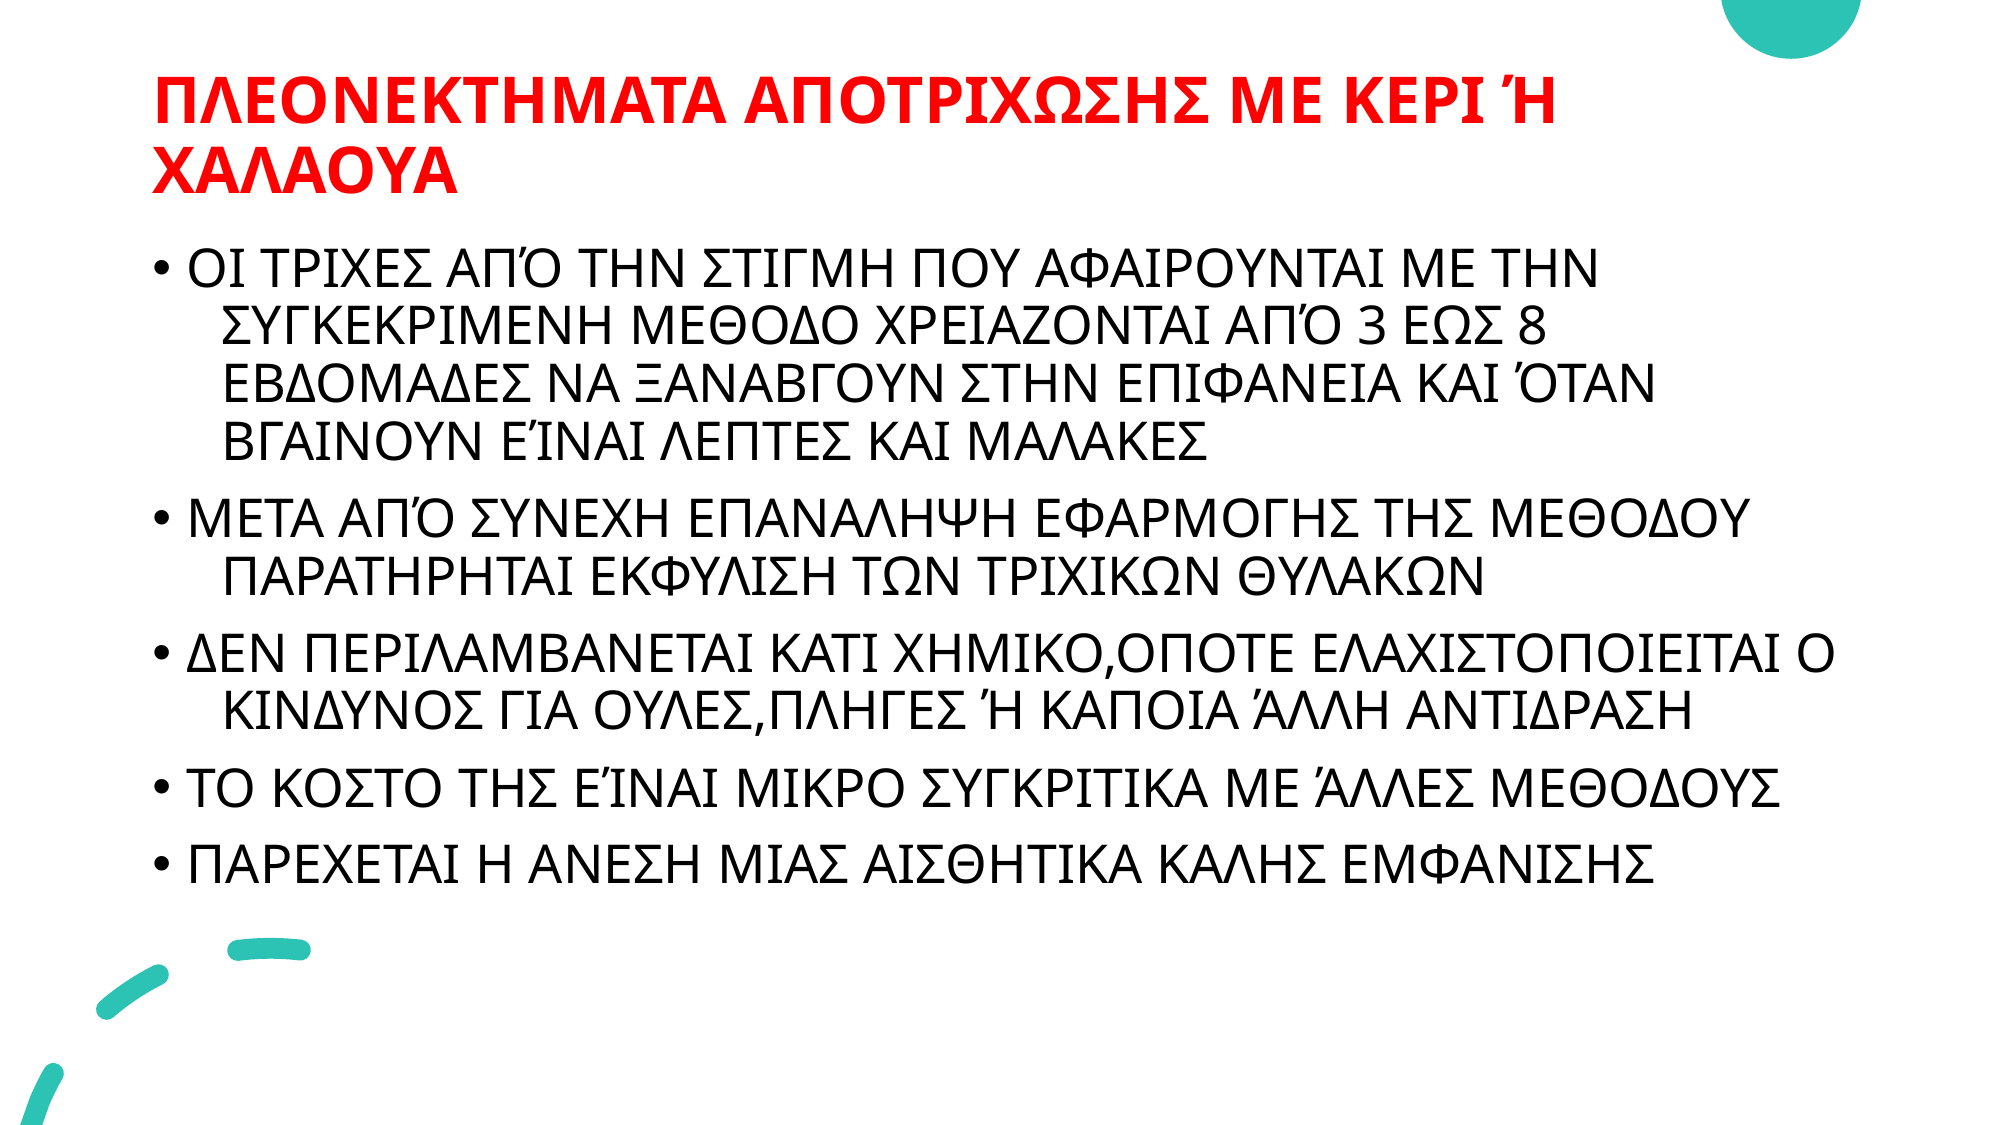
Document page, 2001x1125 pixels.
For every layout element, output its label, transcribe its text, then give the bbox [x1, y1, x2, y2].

list ΟΙ ΤΡΙΧΕΣ ΑΠΌ ΤΗΝ ΣΤΙΓΜΗ ΠΟΥ ΑΦΑΙΡΟΥΝΤΑΙ ΜΕ ΤΗΝ ΣΥΓΚΕΚΡΙΜΕΝΗ ΜΕΘΟΔΟ ΧΡΕΙΑΖΟΝΤΑΙ ΑΠΌ 3 ΕΩΣ 8 ΕΒΔΟΜΑΔΕΣ ΝΑ ΞΑΝΑΒΓΟΥΝ ΣΤΗΝ ΕΠΙΦΑΝΕΙΑ ΚΑΙ ΌΤΑΝ ΒΓΑΙΝΟΥΝ ΕΊΝΑΙ ΛΕΠΤΕΣ ΚΑΙ ΜΑΛΑΚΕΣ ΜΕΤΑ ΑΠΌ ΣΥΝΕΧΗ ΕΠΑΝΑΛΗΨΗ ΕΦΑΡΜΟΓΗΣ ΤΗΣ ΜΕΘΟΔΟΥ ΠΑΡΑΤΗΡΗΤΑΙ ΕΚΦΥΛΙΣΗ ΤΩΝ ΤΡΙΧΙΚΩΝ ΘΥΛΑΚΩΝ ΔΕΝ ΠΕΡΙΛΑΜΒΑΝΕΤΑΙ ΚΑΤΙ ΧΗΜΙΚΟ,ΟΠΟΤΕ ΕΛΑΧΙΣΤΟΠΟΙΕΙΤΑΙ Ο ΚΙΝΔΥΝΟΣ ΓΙΑ ΟΥΛΕΣ,ΠΛΗΓΕΣ Ή ΚΑΠΟΙΑ ΆΛΛΗ ΑΝΤΙΔΡΑΣΗ ΤΟ ΚΟΣΤΟ ΤΗΣ ΕΊΝΑΙ ΜΙΚΡΟ ΣΥΓΚΡΙΤΙΚΑ ΜΕ ΆΛΛΕΣ ΜΕΘΟΔΟΥΣ ΠΑΡΕΧΕΤΑΙ Η ΑΝΕΣΗ ΜΙΑΣ ΑΙΣΘΗΤΙΚΑ ΚΑΛΗΣ ΕΜΦΑΝΙΣΗΣ [137, 233, 1863, 986]
title ΠΛΕΟΝΕΚΤΗΜΑΤΑ ΑΠΟΤΡΙΧΩΣΗΣ ΜΕ ΚΕΡΙ Ή ΧΑΛΑΟΥΑ [137, 59, 1744, 216]
